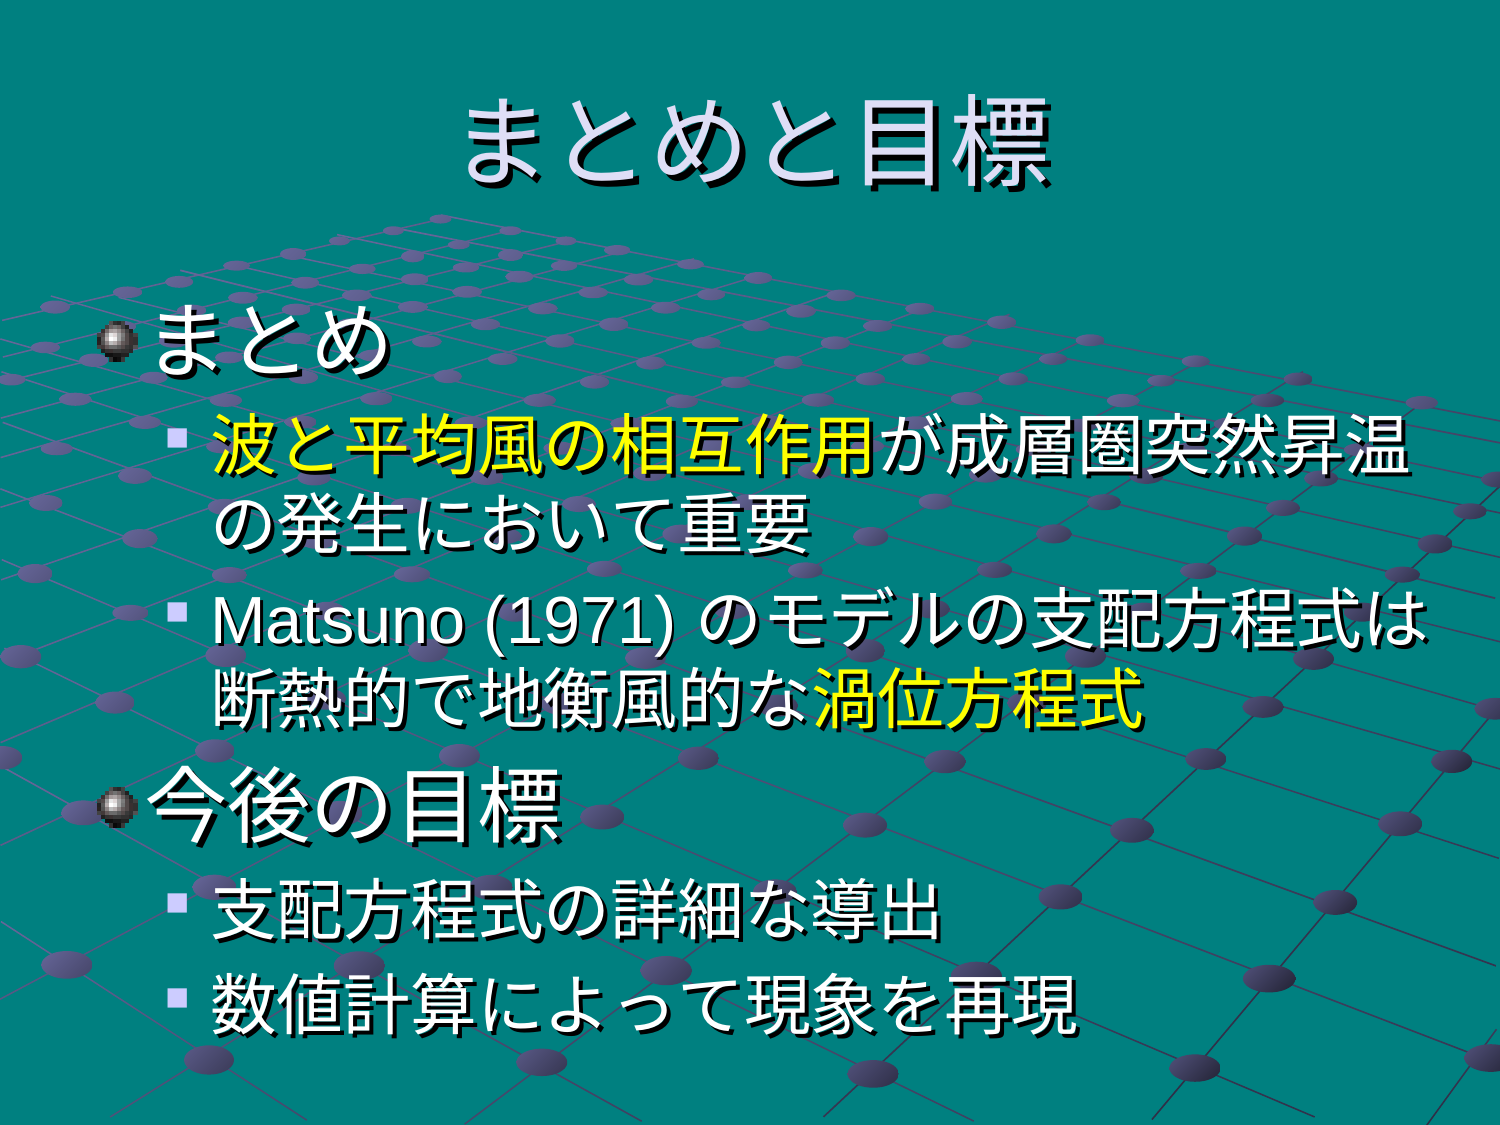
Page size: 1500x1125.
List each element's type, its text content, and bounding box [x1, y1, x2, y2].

picture [89, 313, 138, 362]
text_box まとめ 波と平均風の相互作用が成層圏突然昇温の発生において重要 Matsuno (1971) のモデルの支配方程式は断熱的で地衡風的な渦位方程式 今後の目標 支配方程式の詳細な導出 数値計算によって現象を再現 [75, 280, 1447, 1025]
text_box まとめと目標 [75, 45, 1426, 233]
picture [89, 779, 138, 828]
